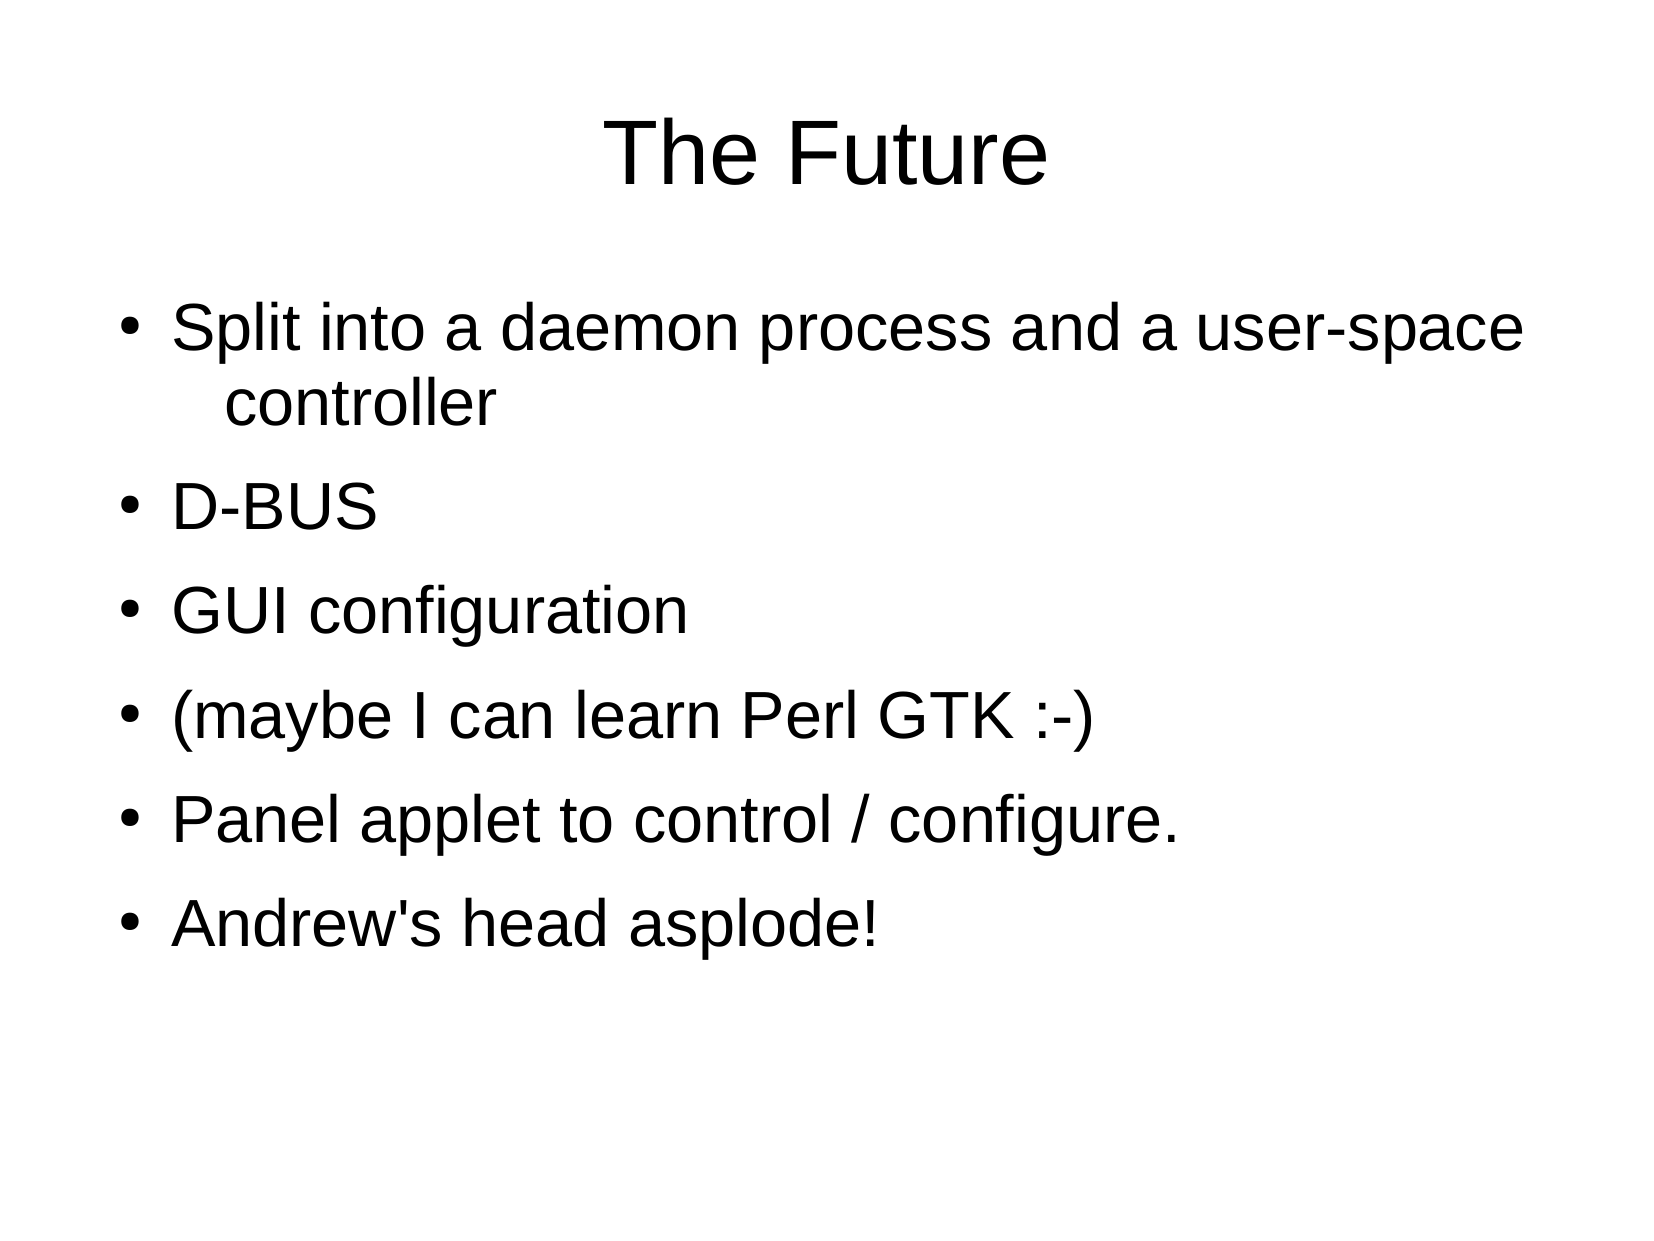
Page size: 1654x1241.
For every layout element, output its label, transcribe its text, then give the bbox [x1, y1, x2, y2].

list Split into a daemon process and a user-space controller D-BUS GUI configuration (maybe I can learn Perl GTK :-) Panel applet to control / configure. Andrew's head asplode! [82, 290, 1571, 1094]
title The Future [82, 56, 1571, 250]
